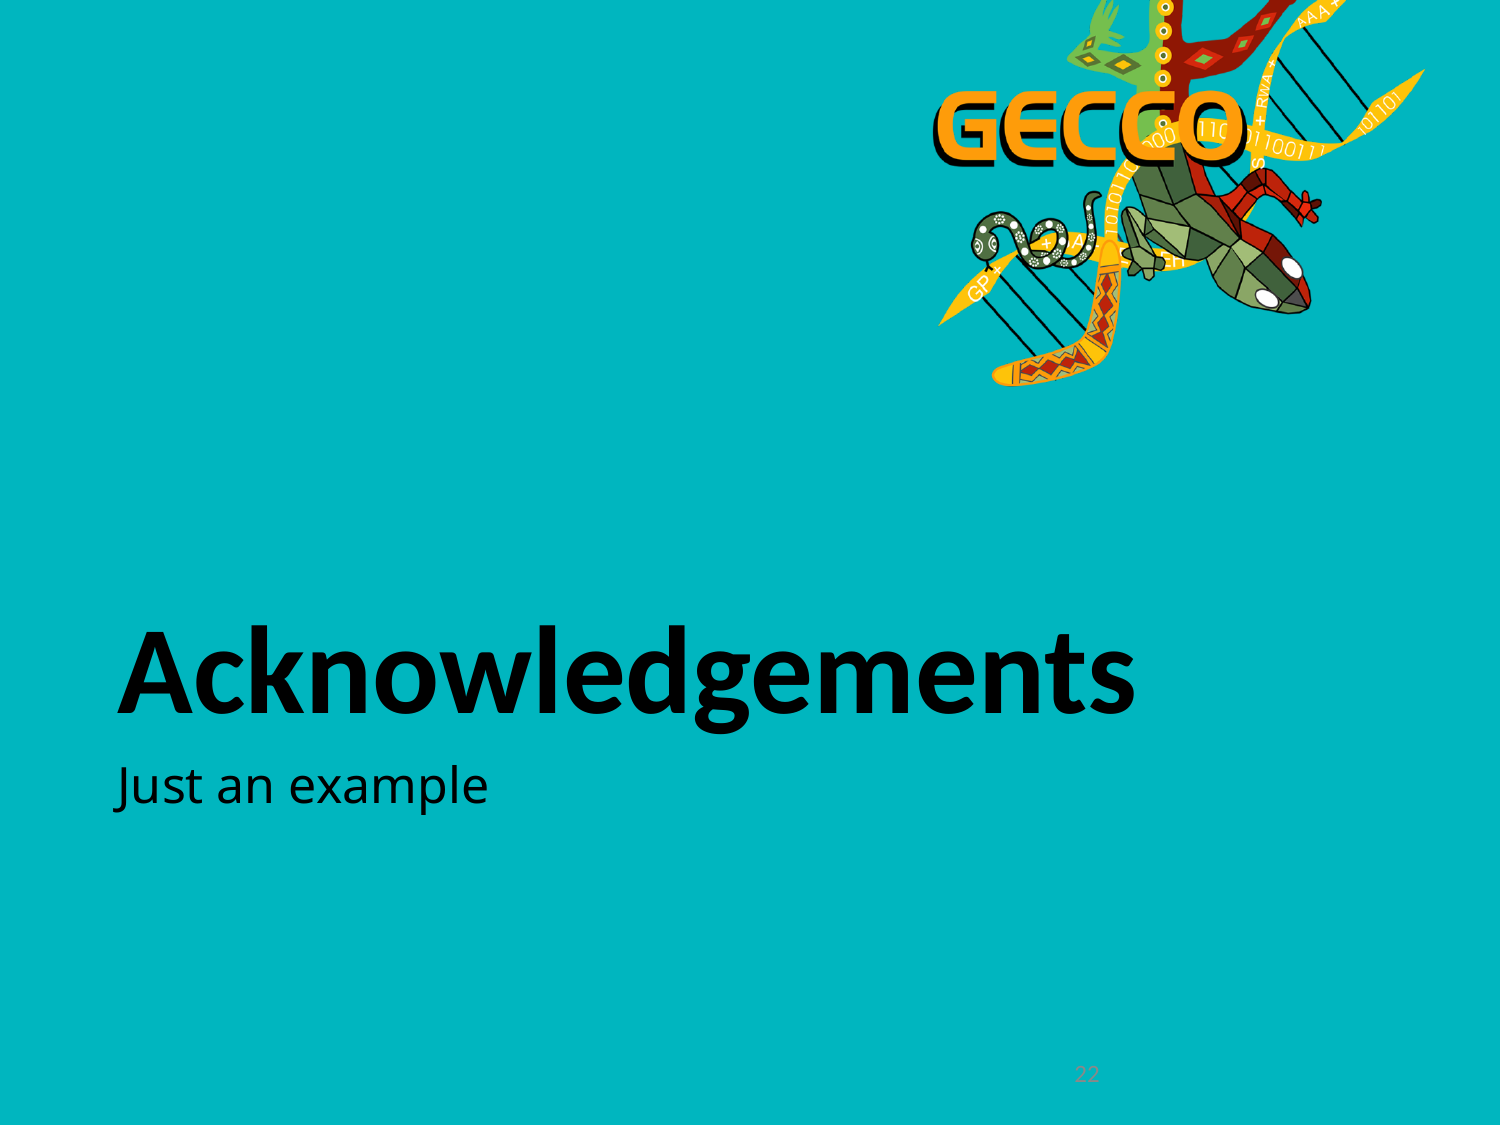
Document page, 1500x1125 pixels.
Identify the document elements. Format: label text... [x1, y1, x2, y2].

text_box <number> [1059, 1042, 1397, 1103]
title Acknowledgements [102, 280, 1397, 749]
list Just an example [102, 752, 1397, 999]
picture [919, 0, 1439, 400]
